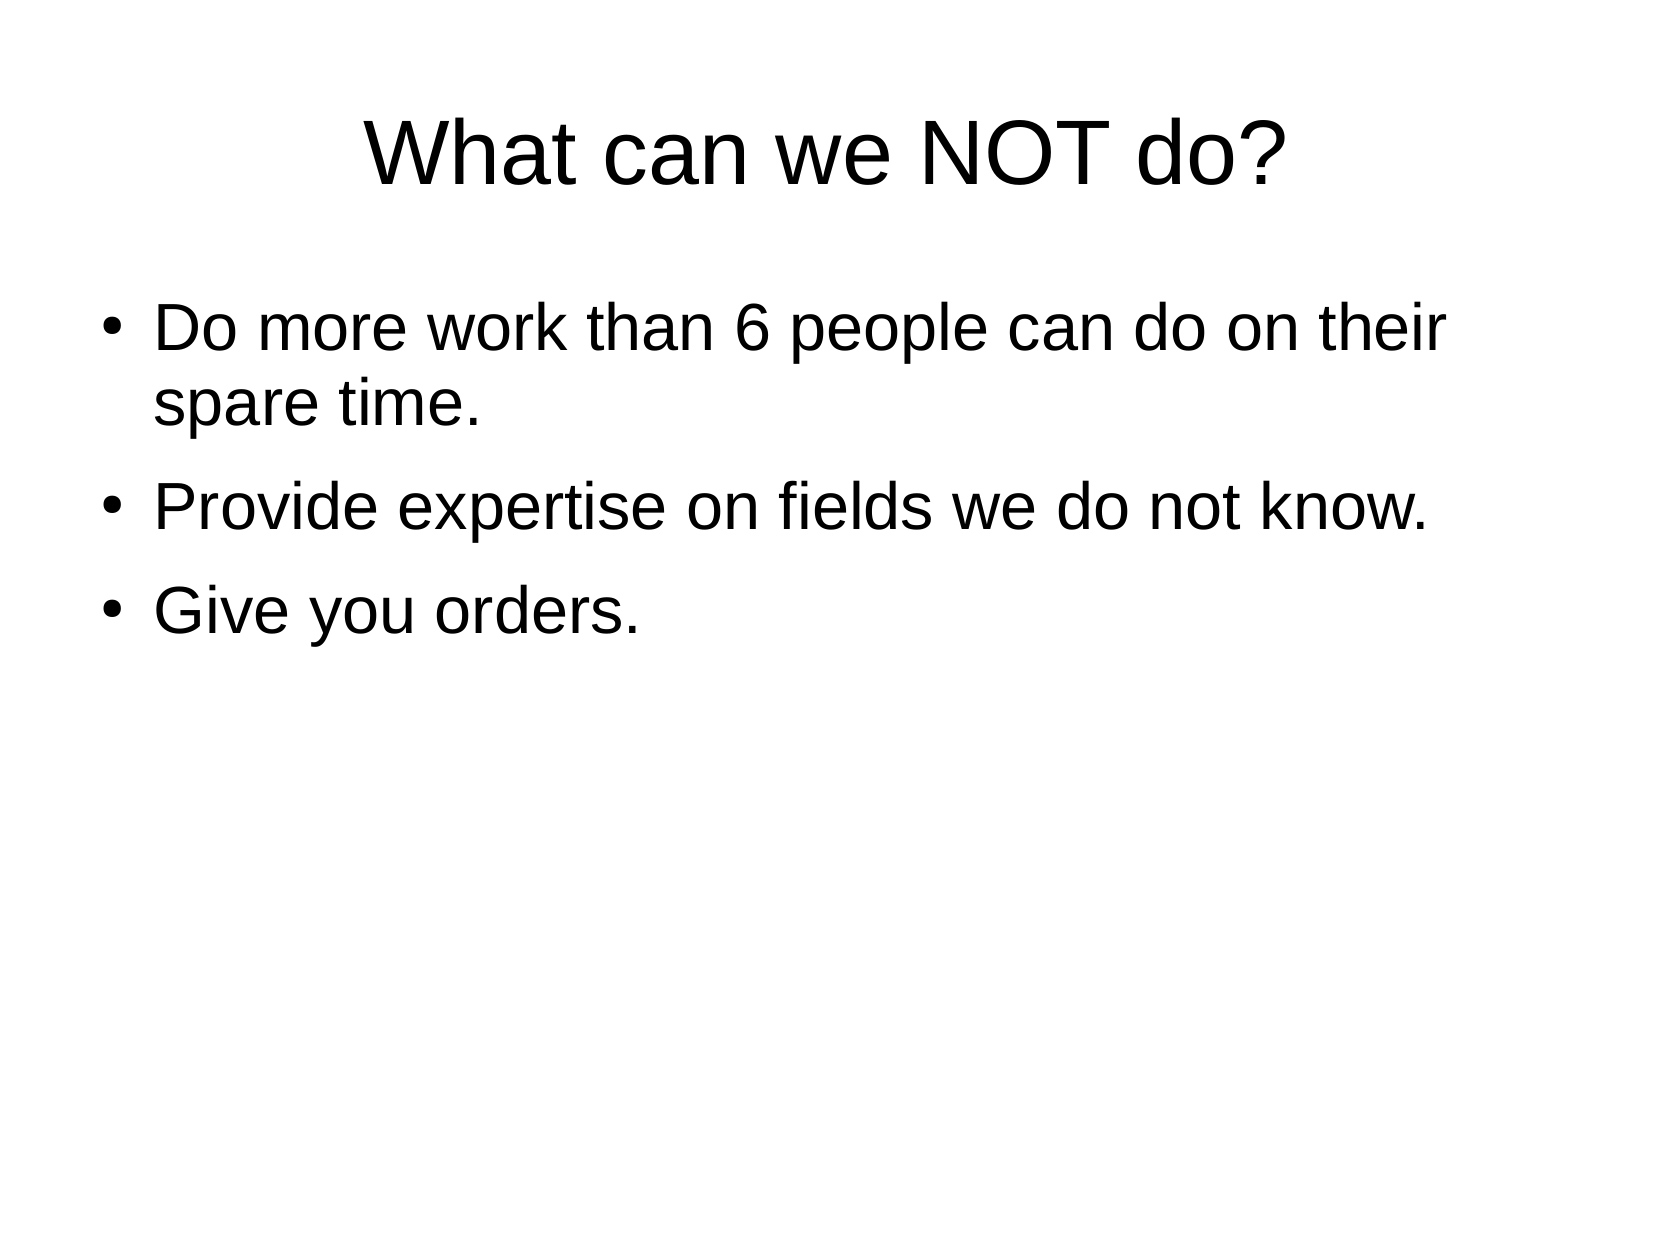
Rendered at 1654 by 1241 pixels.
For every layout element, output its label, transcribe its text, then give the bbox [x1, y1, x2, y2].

list Do more work than 6 people can do on their spare time. Provide expertise on fields we do not know. Give you orders. [82, 290, 1538, 1010]
title What can we NOT do? [82, 49, 1571, 257]
